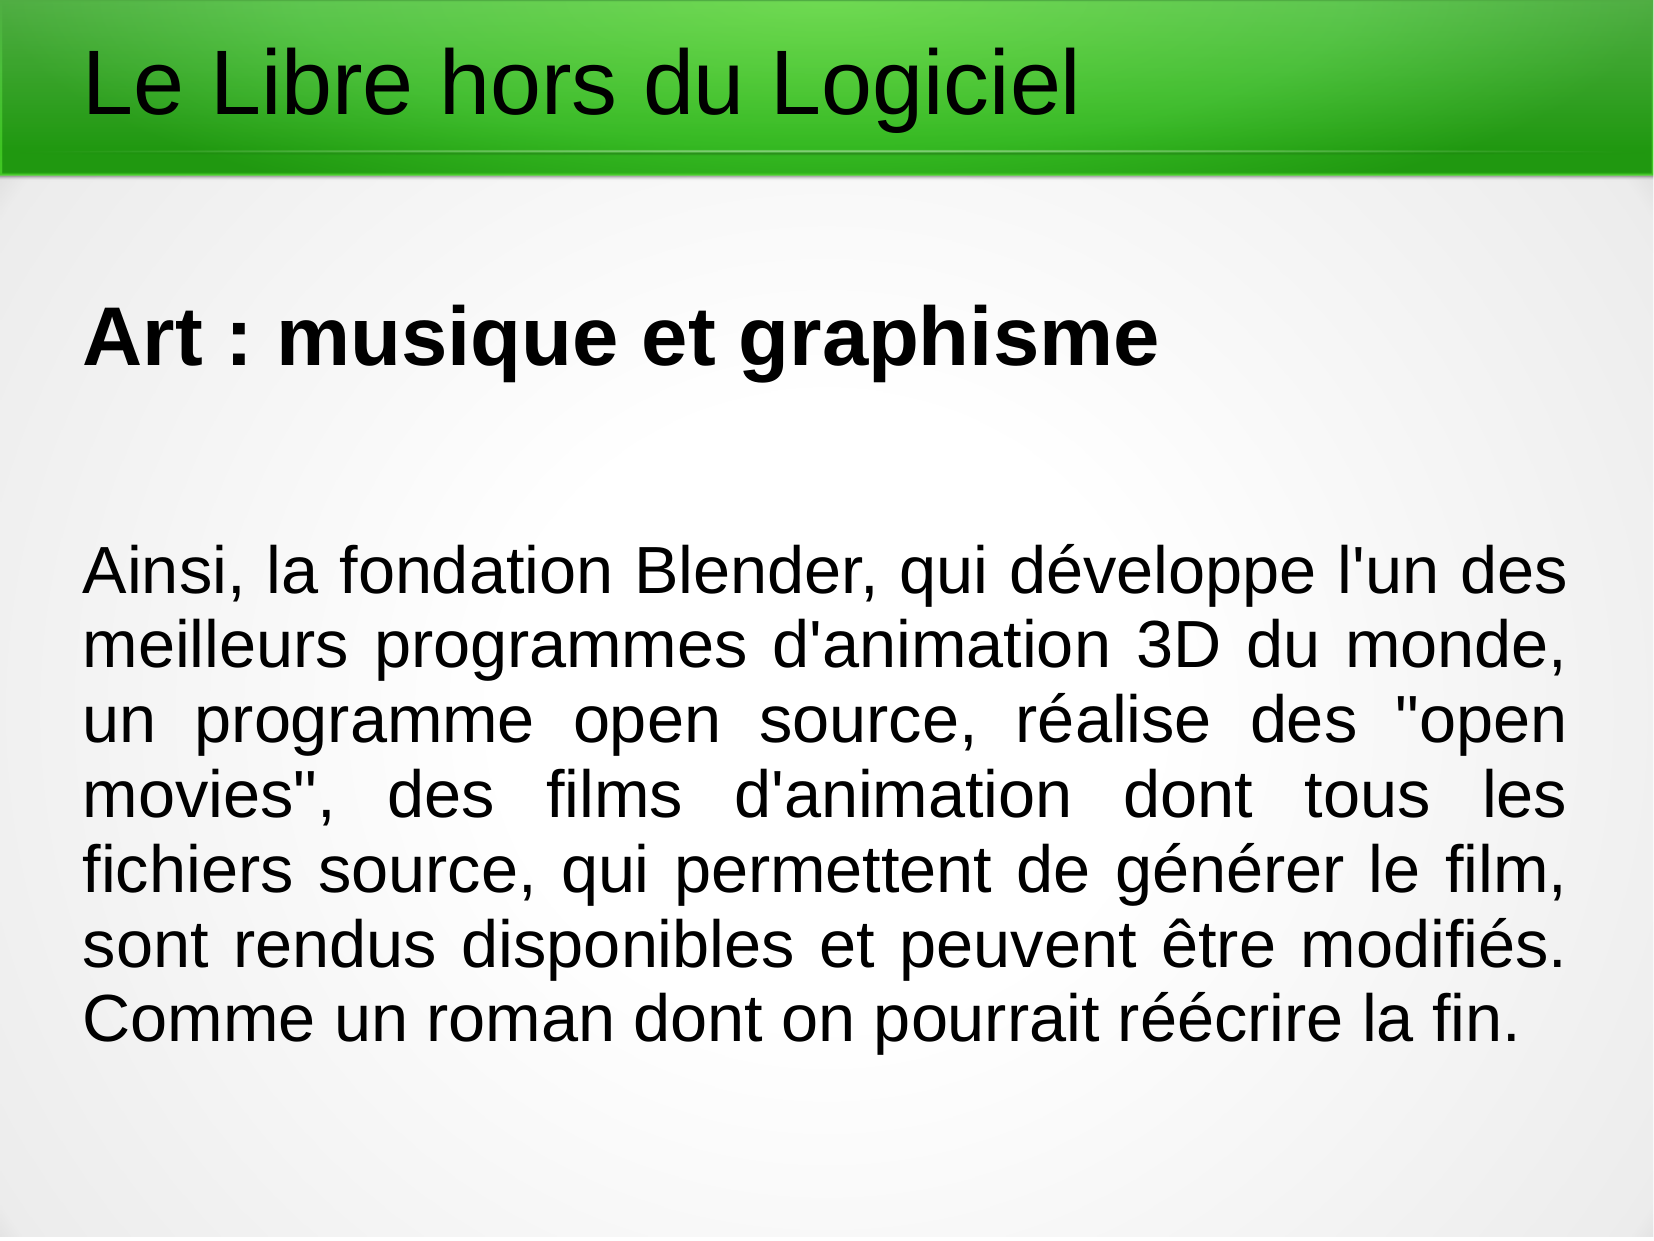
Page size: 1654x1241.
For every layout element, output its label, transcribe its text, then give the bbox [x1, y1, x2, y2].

subtitle Art : musique et graphisme Ainsi, la fondation Blender, qui développe l'un des meilleurs programmes d'animation 3D du monde, un programme open source, réalise des "open movies", des films d'animation dont tous les fichiers source, qui permettent de générer le film, sont rendus disponibles et peuvent être modifiés. Comme un roman dont on pourrait réécrire la fin. [82, 290, 1571, 1131]
title Le Libre hors du Logiciel [82, 11, 1571, 154]
picture [0, 0, 1654, 1237]
